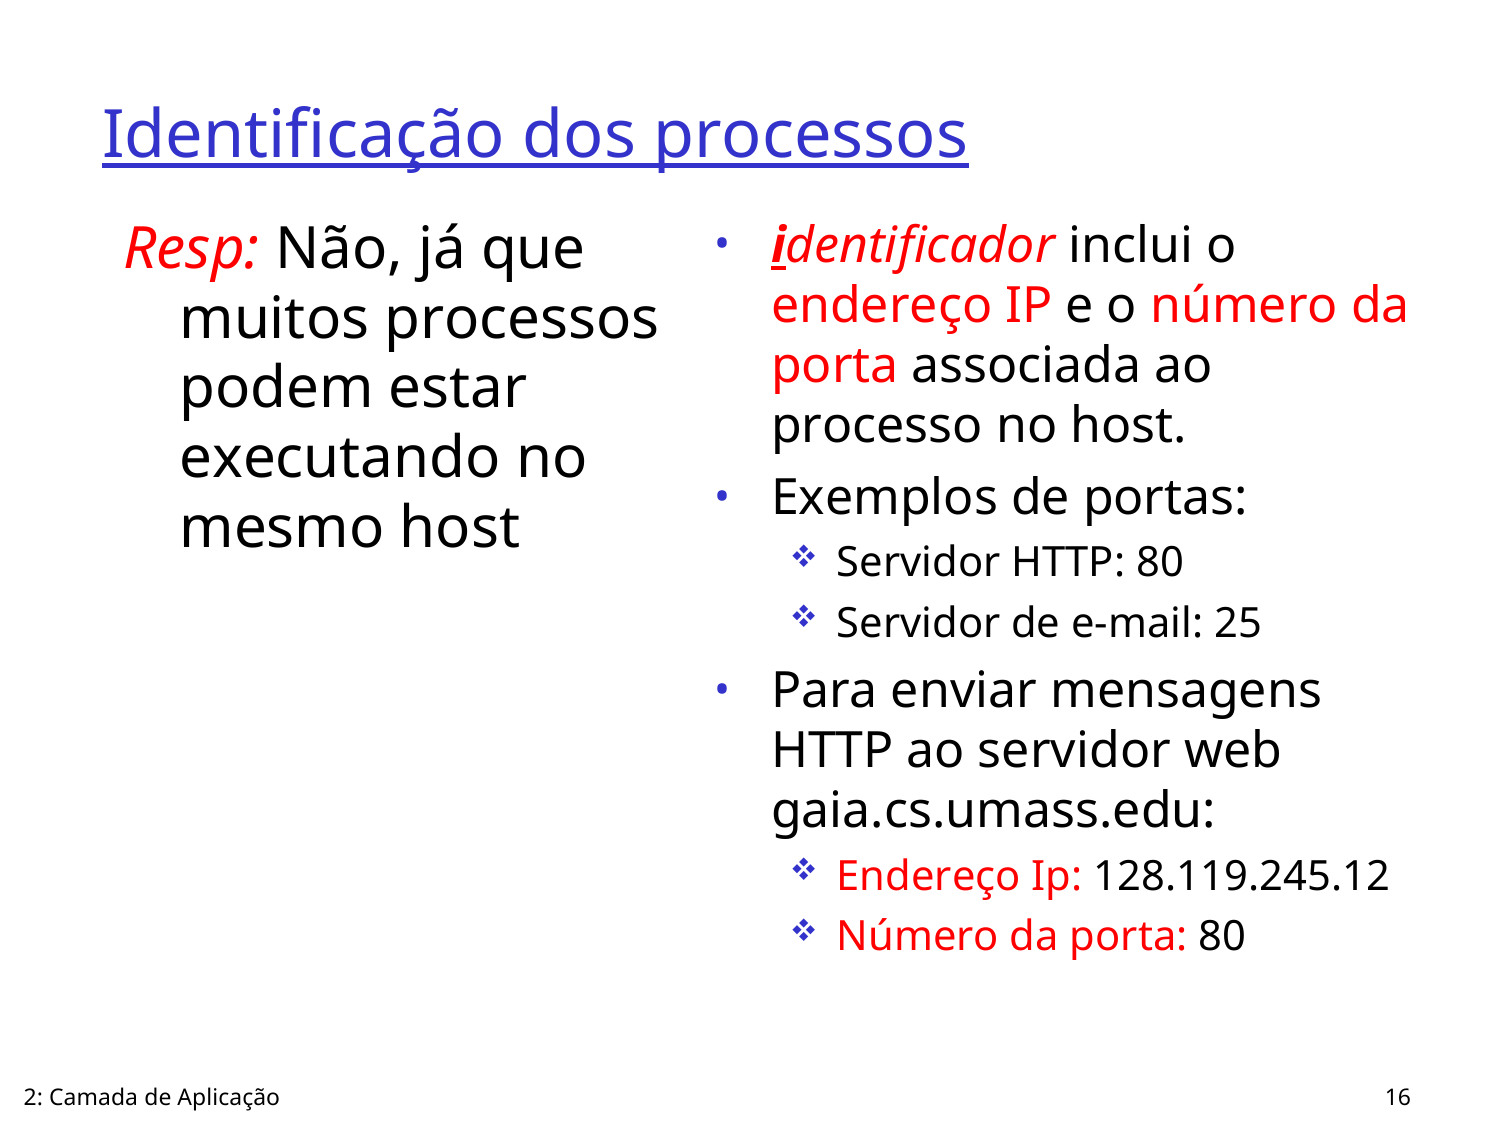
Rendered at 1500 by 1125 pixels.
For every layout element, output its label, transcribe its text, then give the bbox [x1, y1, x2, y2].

list Resp: Não, já que muitos processos podem estar executando no mesmo host [108, 202, 698, 965]
list identificador inclui o endereço IP e o número da porta associada ao processo no host. Exemplos de portas: Servidor HTTP: 80 Servidor de e-mail: 25 Para enviar mensagens HTTP ao servidor web gaia.cs.umass.edu: Endereço Ip: 128.119.245.12 Número da porta: 80 [700, 204, 1451, 1061]
title Identificação dos processos [87, 37, 1363, 225]
